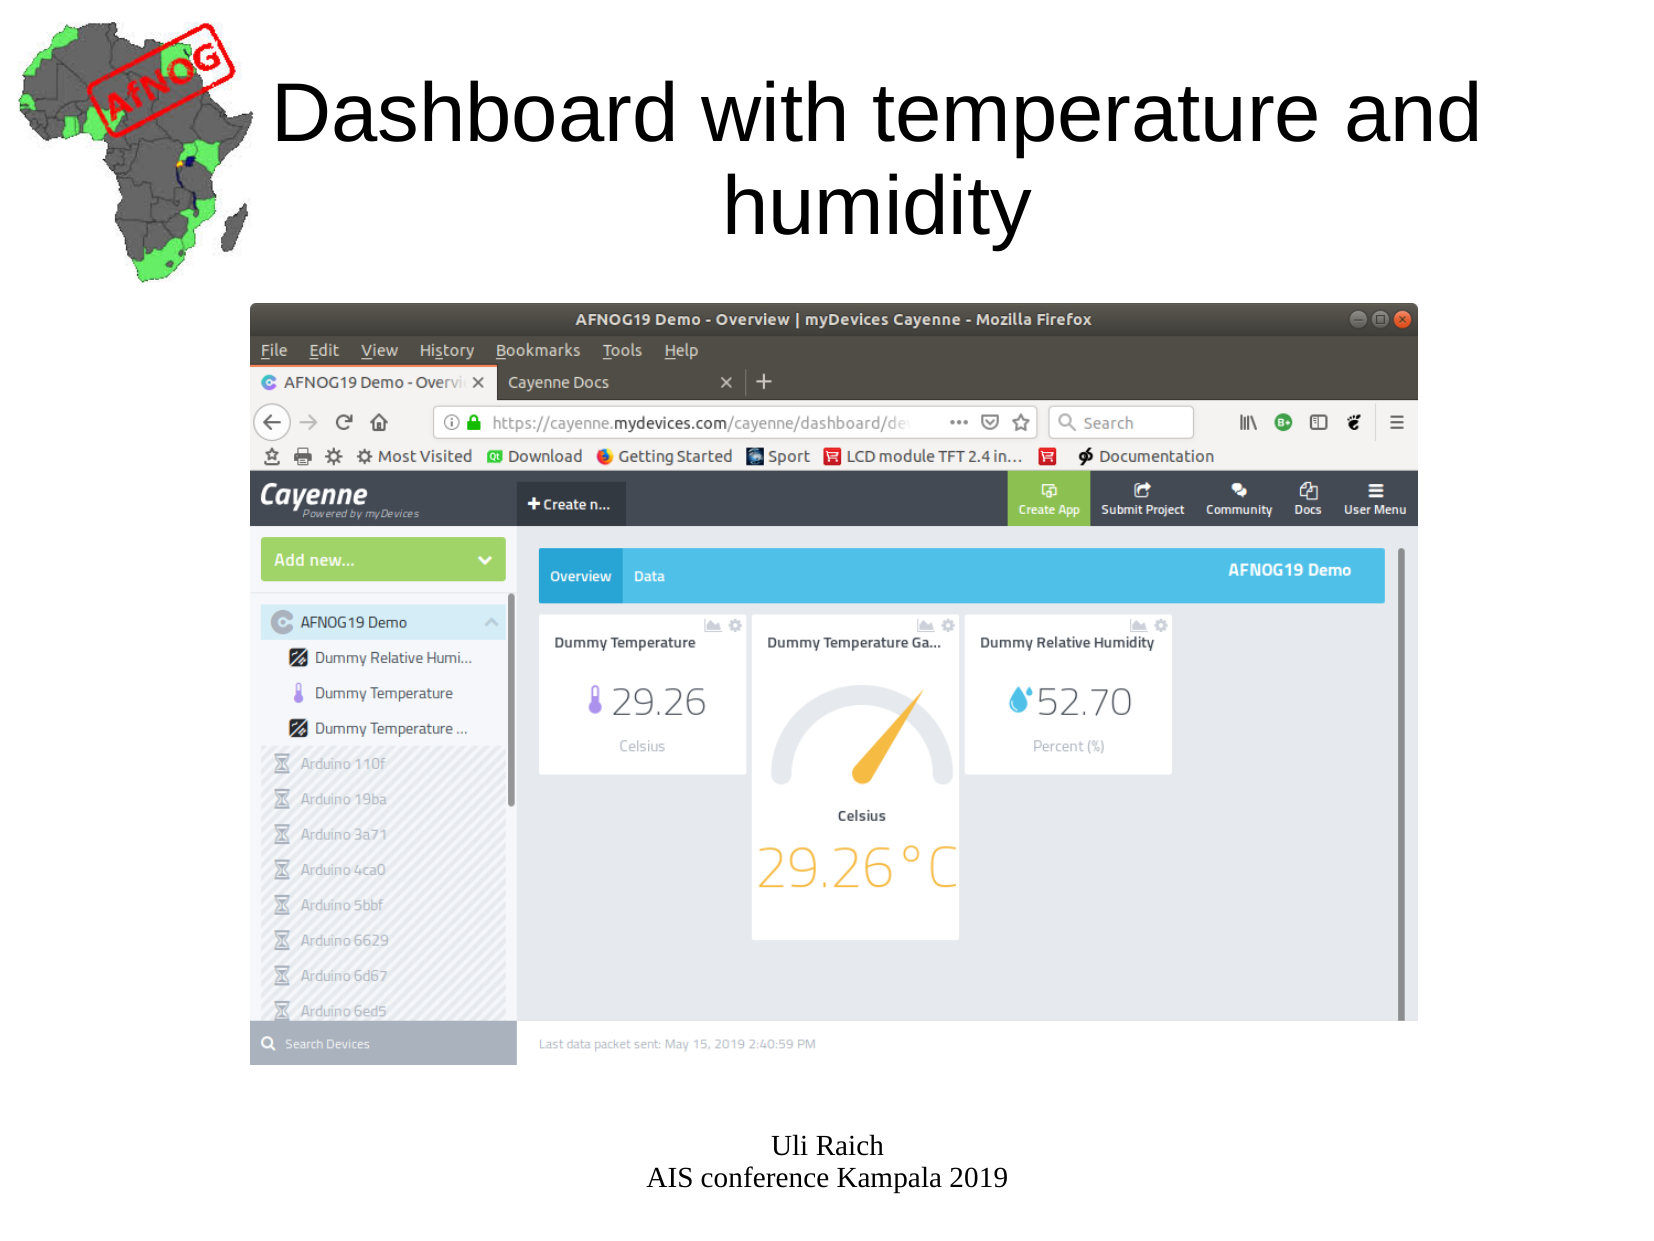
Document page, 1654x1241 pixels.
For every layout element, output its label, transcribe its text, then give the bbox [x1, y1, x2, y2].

picture [250, 303, 1418, 1066]
title Dashboard with temperature and humidity [135, 49, 1621, 269]
picture [9, 0, 259, 291]
